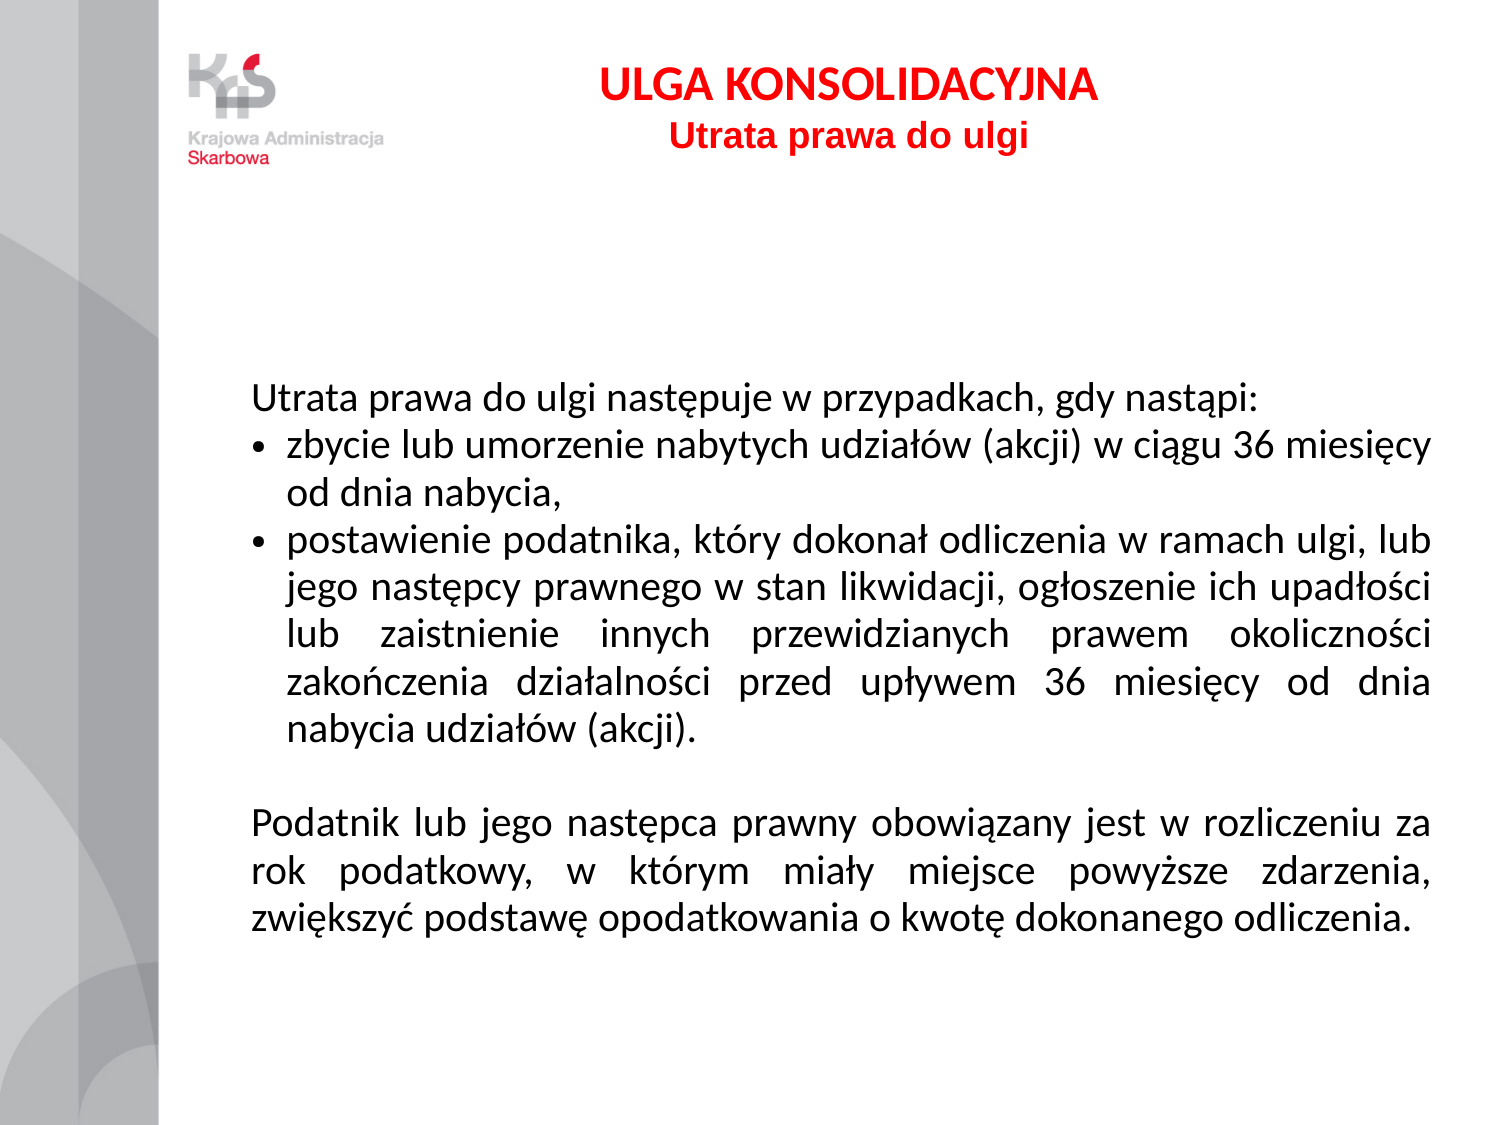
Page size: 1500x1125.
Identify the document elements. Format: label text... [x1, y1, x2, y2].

text_box Utrata prawa do ulgi następuje w przypadkach, gdy nastąpi: zbycie lub umorzenie nabytych udziałów (akcji) w ciągu 36 miesięcy od dnia nabycia, postawienie podatnika, który dokonał odliczenia w ramach ulgi, lub jego następcy prawnego w stan likwidacji, ogłoszenie ich upadłości lub zaistnienie innych przewidzianych prawem okoliczności zakończenia działalności przed upływem 36 miesięcy od dnia nabycia udziałów (akcji). Podatnik lub jego następca prawny obowiązany jest w rozliczeniu za rok podatkowy, w którym miały miejsce powyższe zdarzenia, zwiększyć podstawę opodatkowania o kwotę dokonanego odliczenia. [236, 367, 1447, 950]
title Ulga konsolidacYJNA Utrata prawa do ulgi [350, 45, 1349, 162]
picture [0, 0, 1500, 1125]
